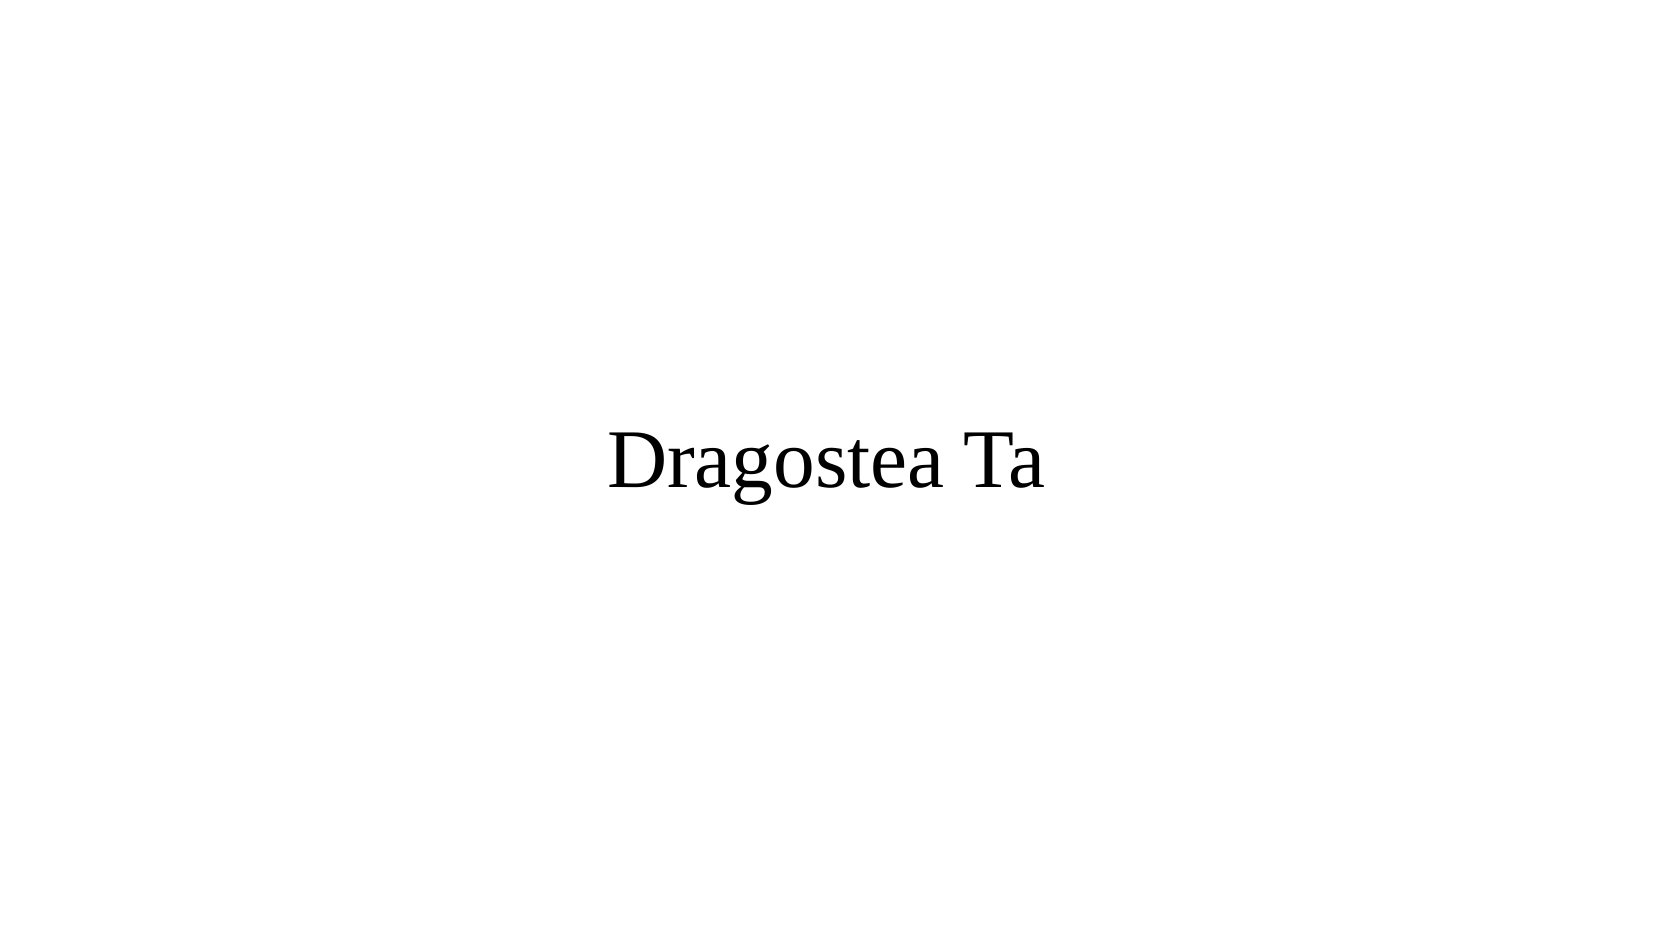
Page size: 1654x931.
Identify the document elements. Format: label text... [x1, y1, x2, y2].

subtitle Dragostea Ta [0, 396, 1654, 505]
